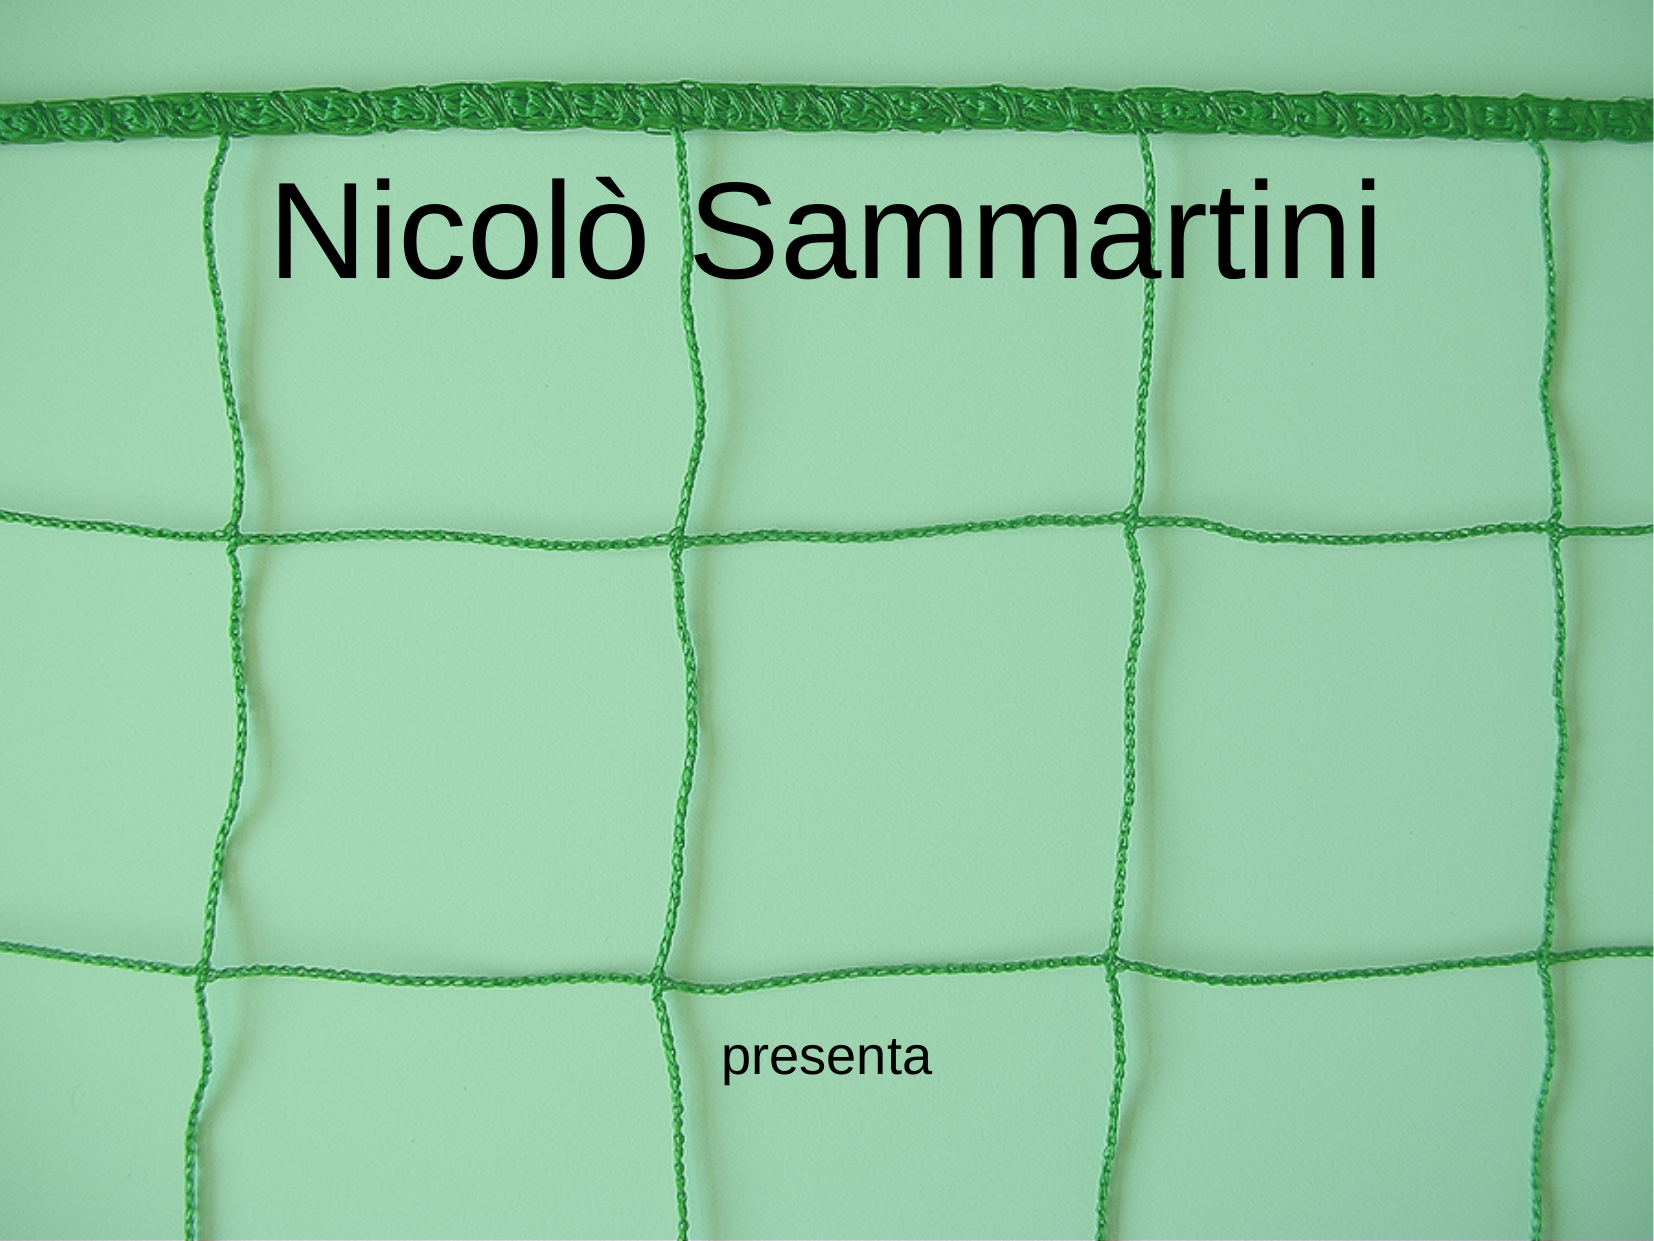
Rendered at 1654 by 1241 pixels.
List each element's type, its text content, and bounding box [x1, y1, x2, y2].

title Nicolò Sammartini presenta [0, 0, 1654, 1241]
